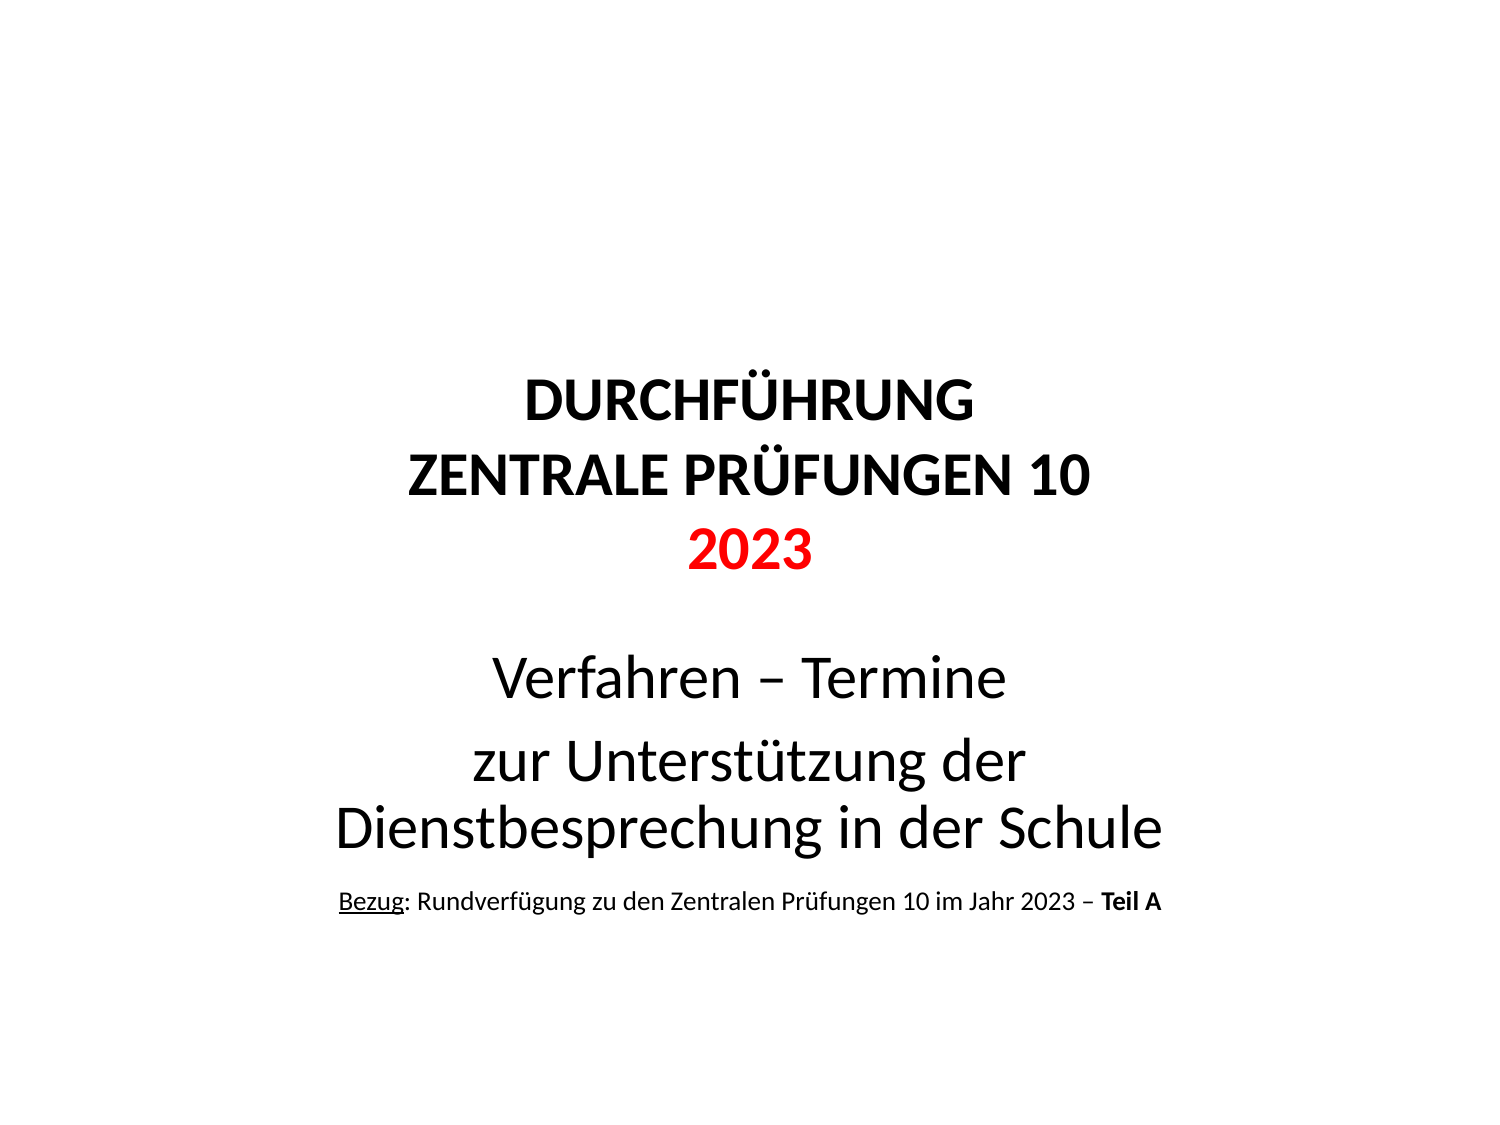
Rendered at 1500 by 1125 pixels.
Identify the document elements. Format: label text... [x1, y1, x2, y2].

title DURCHFÜHRUNG ZENTRALE PRÜFUNGEN 10 2023 [112, 349, 1388, 591]
subtitle Verfahren – Termine zur Unterstützung der Dienstbesprechung in der Schule Bezug: Rundverfügung zu den Zentralen Prüfungen 10 im Jahr 2023 – Teil A [225, 637, 1276, 925]
